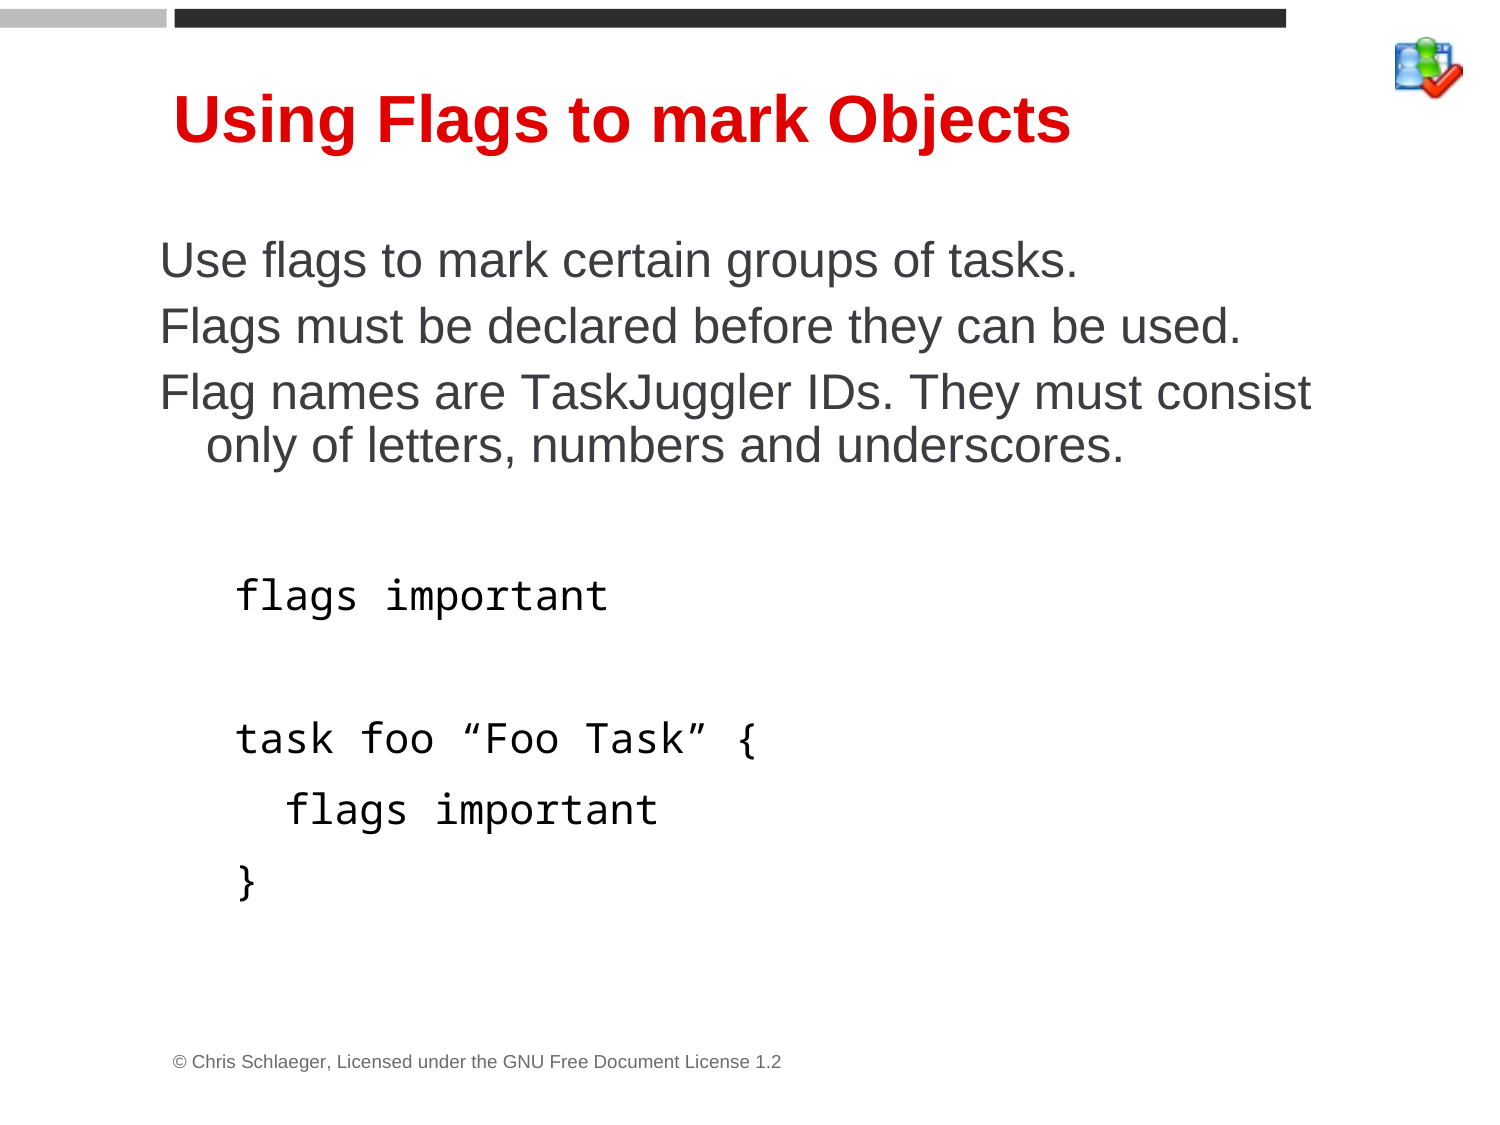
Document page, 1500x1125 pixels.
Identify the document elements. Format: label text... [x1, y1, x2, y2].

picture [1395, 37, 1463, 105]
list Use flags to mark certain groups of tasks. Flags must be declared before they can be used. Flag names are TaskJuggler IDs. They must consist only of letters, numbers and underscores. flags important task foo “Foo Task” { flags important } [159, 234, 1395, 947]
title Using Flags to mark Objects [173, 41, 1395, 205]
